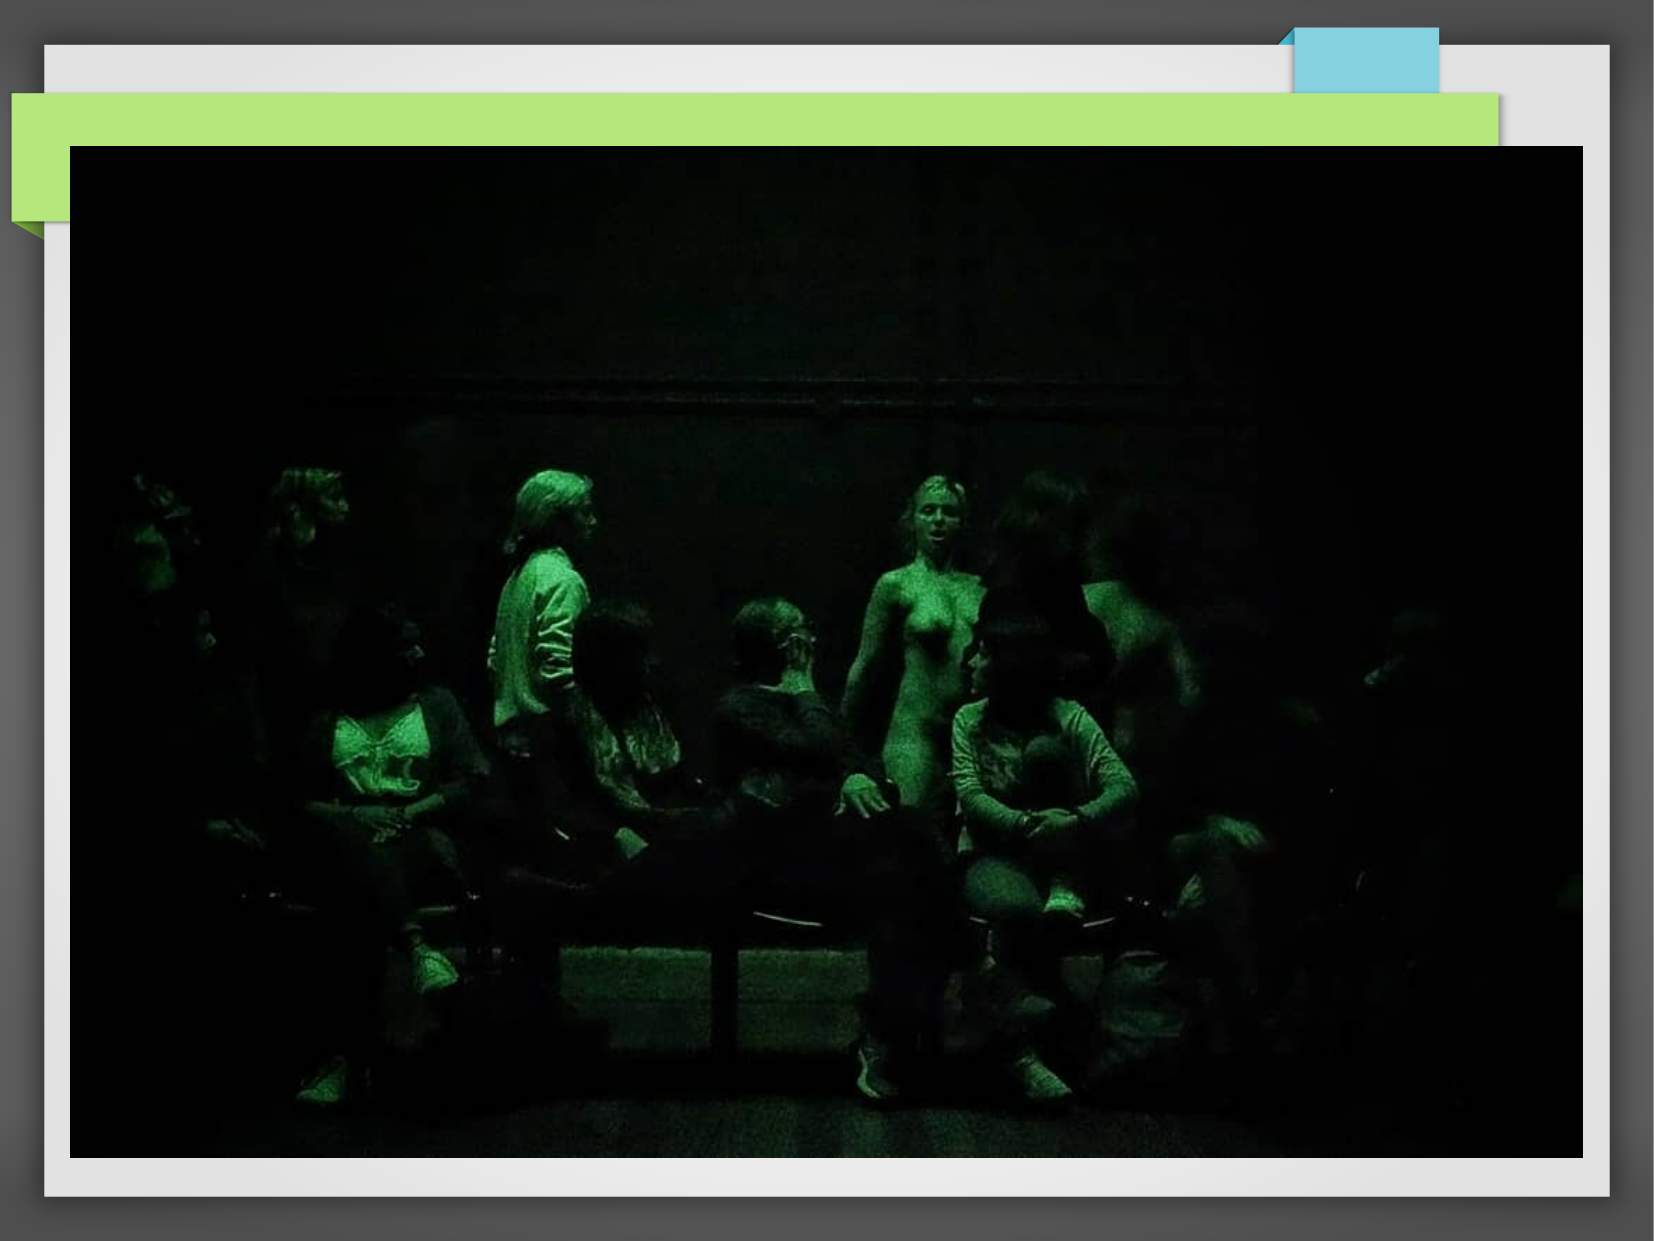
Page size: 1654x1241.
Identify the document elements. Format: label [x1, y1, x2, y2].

picture [70, 146, 1583, 1158]
